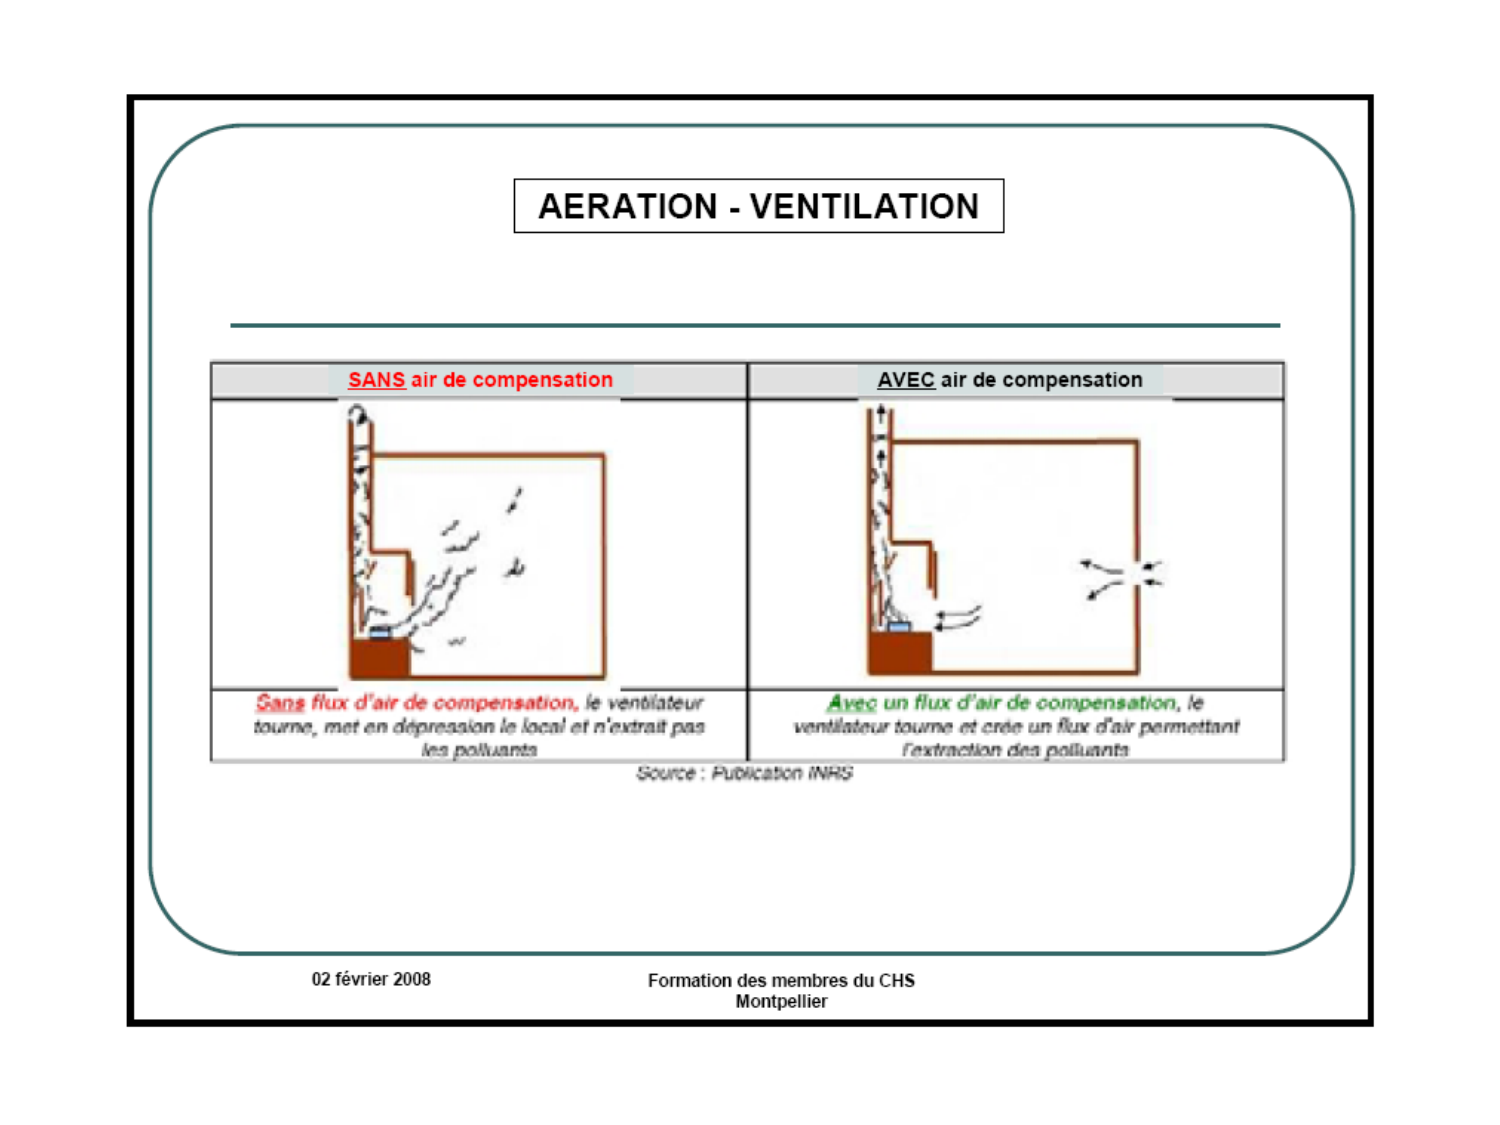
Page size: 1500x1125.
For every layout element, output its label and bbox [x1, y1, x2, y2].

picture [121, 93, 1379, 1032]
